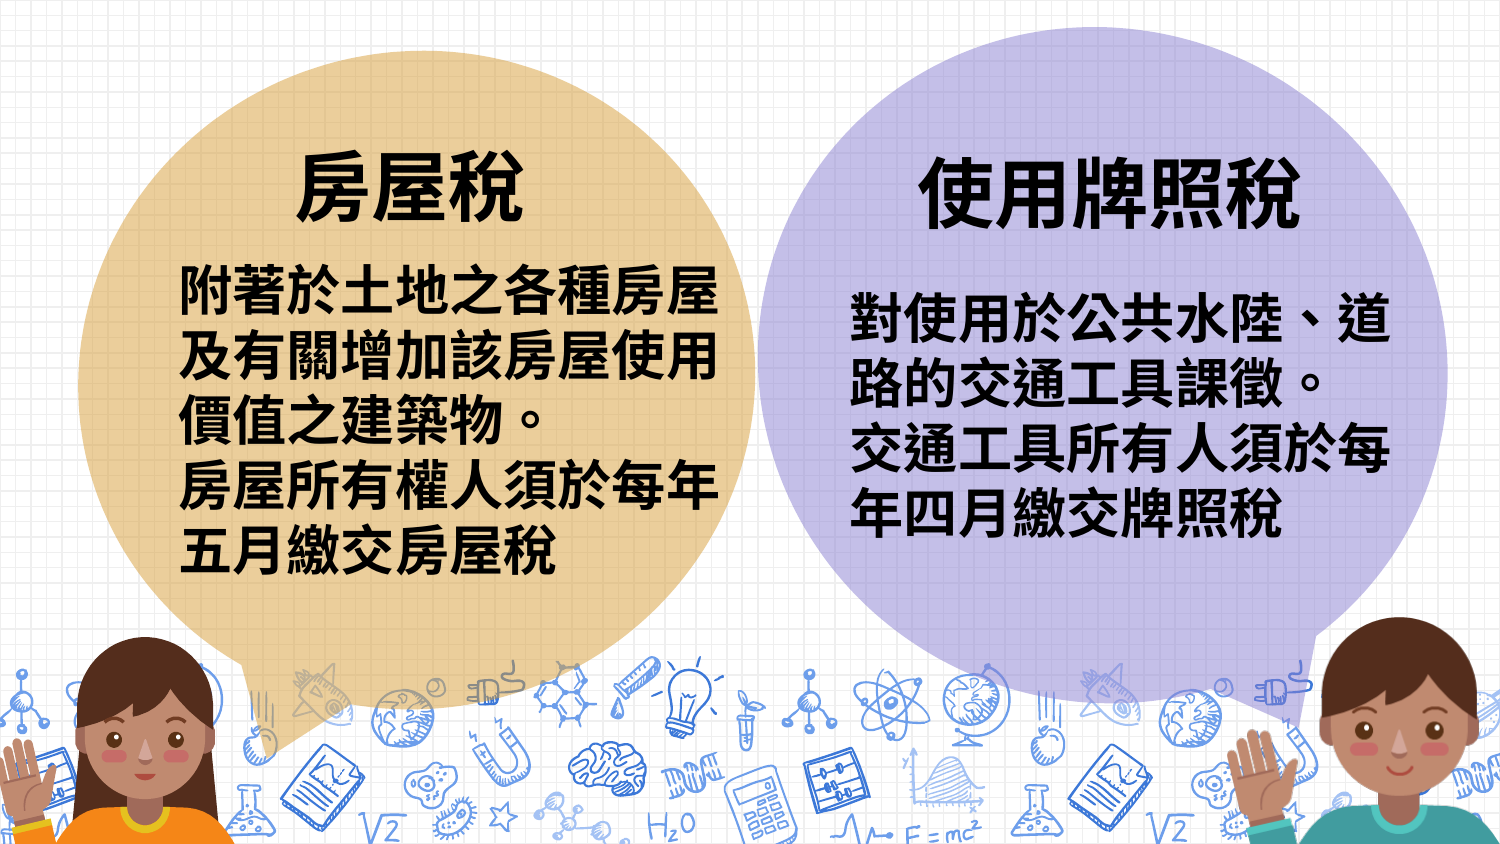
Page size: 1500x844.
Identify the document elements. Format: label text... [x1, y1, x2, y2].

text_box [751, 321, 756, 426]
text_box [78, 50, 727, 759]
text_box [887, 624, 1332, 728]
text_box 對使用於公共水陸、道路的交通工具課徵。 交通工具所有人須於每年四月繳交牌照稅 [834, 269, 1423, 624]
picture [1227, 617, 1500, 844]
text_box [757, 27, 1448, 571]
text_box 使用牌照稅 [902, 130, 1320, 247]
text_box [0, 637, 235, 844]
subtitle 附著於土地之各種房屋及有關增加該房屋使用價值之建築物。 房屋所有權人須於每年五月繳交房屋稅 [163, 241, 751, 595]
title 房屋稅 [279, 123, 542, 240]
